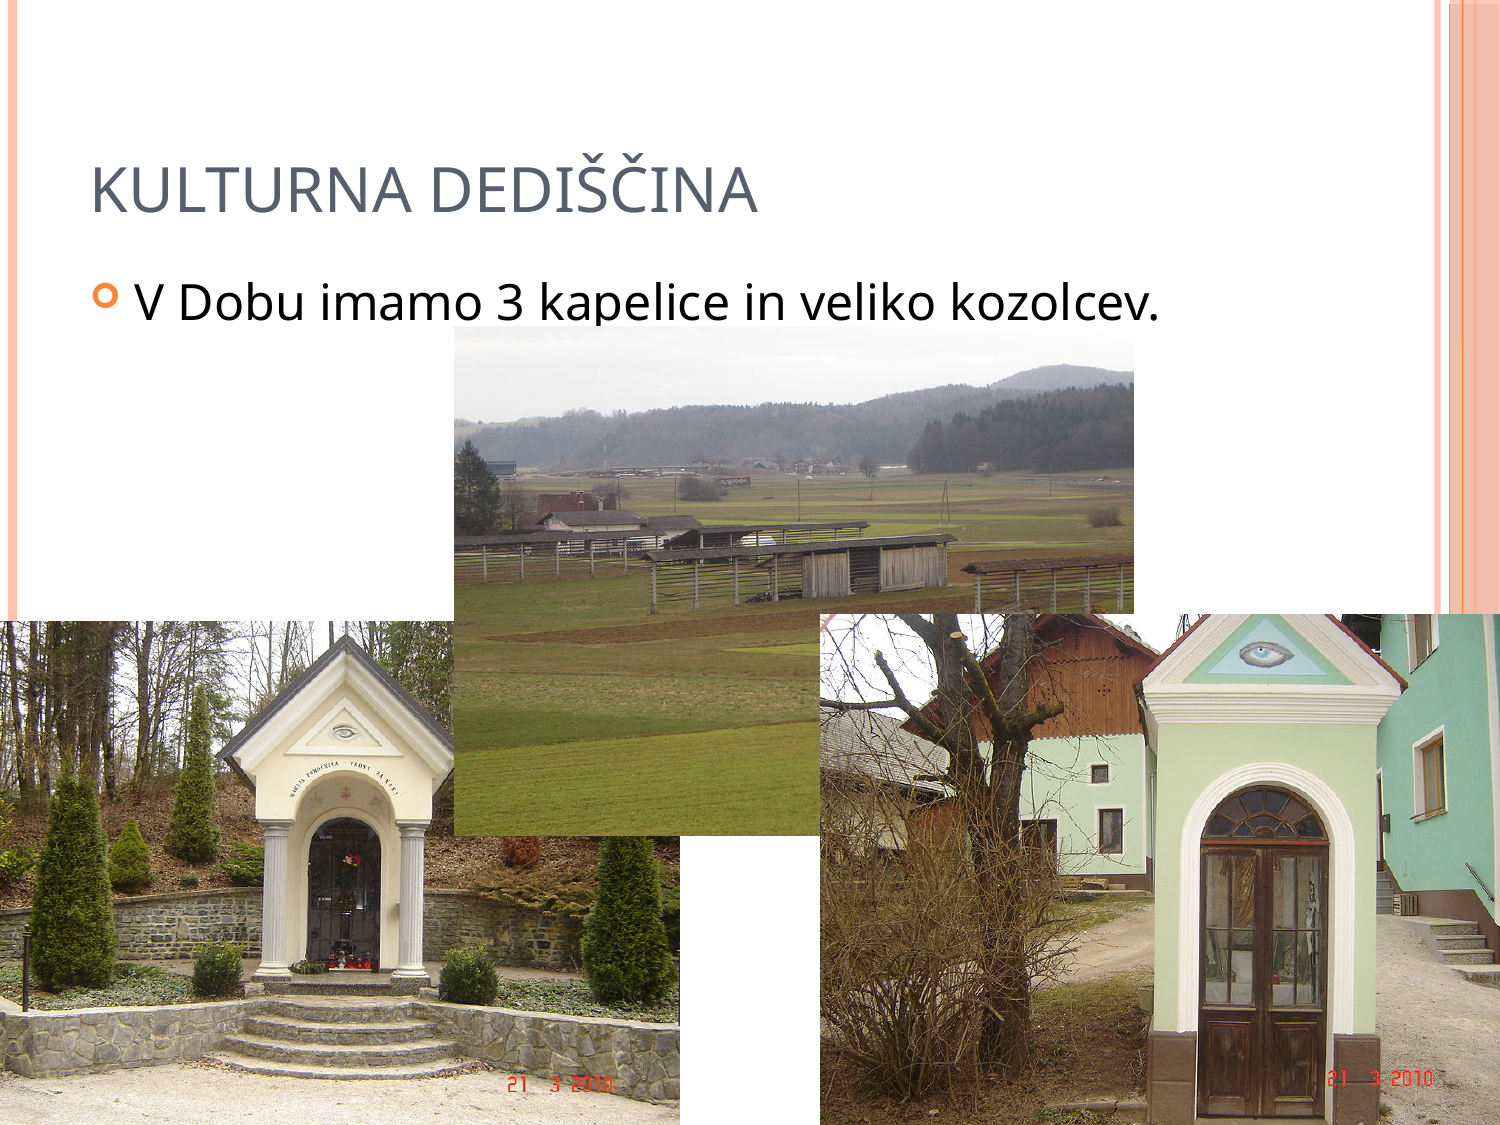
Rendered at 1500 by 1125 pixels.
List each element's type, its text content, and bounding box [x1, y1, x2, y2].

title KULTURNA DEDIŠČINA [75, 45, 1300, 233]
picture [0, 326, 1500, 1125]
list V Dobu imamo 3 kapelice in veliko kozolcev. [75, 262, 1300, 362]
